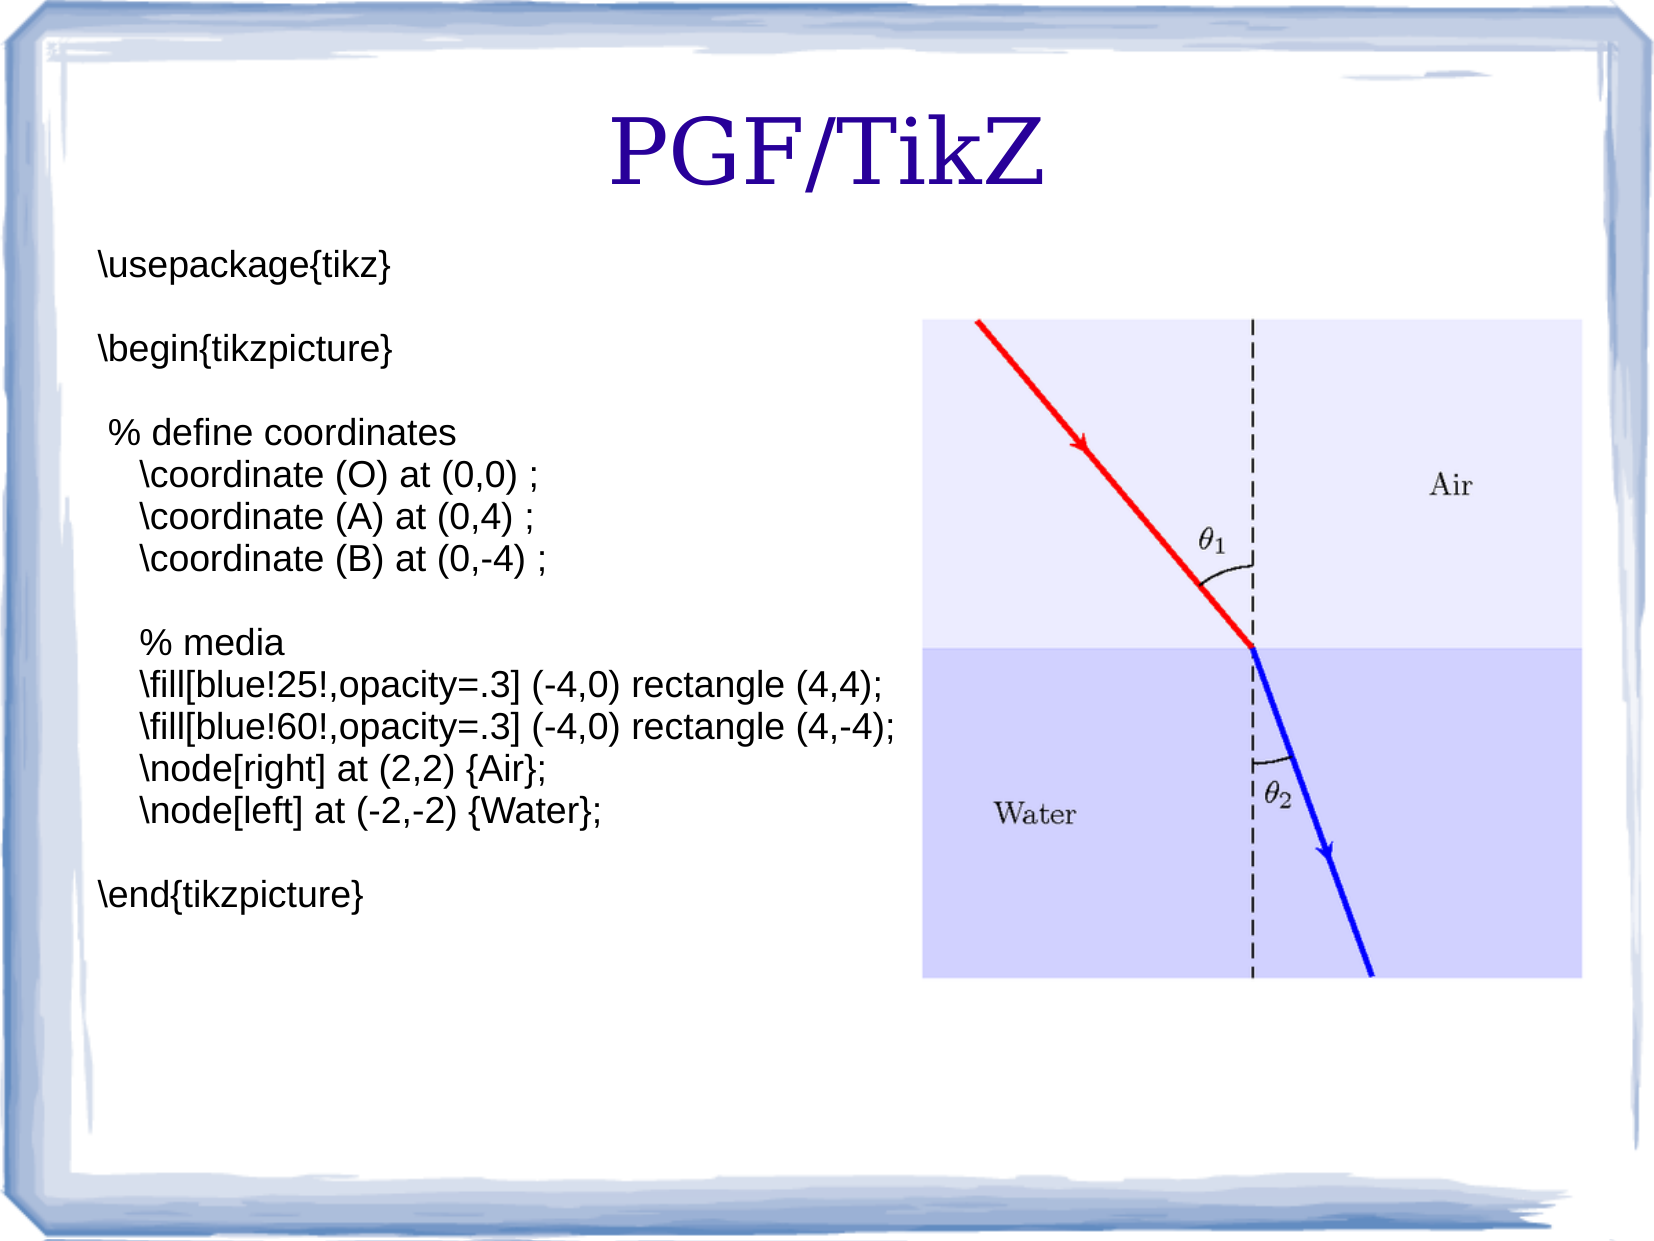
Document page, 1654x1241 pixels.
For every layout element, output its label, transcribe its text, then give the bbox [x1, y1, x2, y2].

title PGF/TikZ [82, 49, 1571, 257]
text_box \usepackage{tikz} \begin{tikzpicture} % define coordinates \coordinate (O) at (0,0) ; \coordinate (A) at (0,4) ; \coordinate (B) at (0,-4) ; % media \fill[blue!25!,opacity=.3] (-4,0) rectangle (4,4); \fill[blue!60!,opacity=.3] (-4,0) rectangle (4,-4); \node[right] at (2,2) {Air}; \node[left] at (-2,-2) {Water}; \end{tikzpicture} [82, 236, 1560, 995]
picture [0, 0, 1654, 1241]
